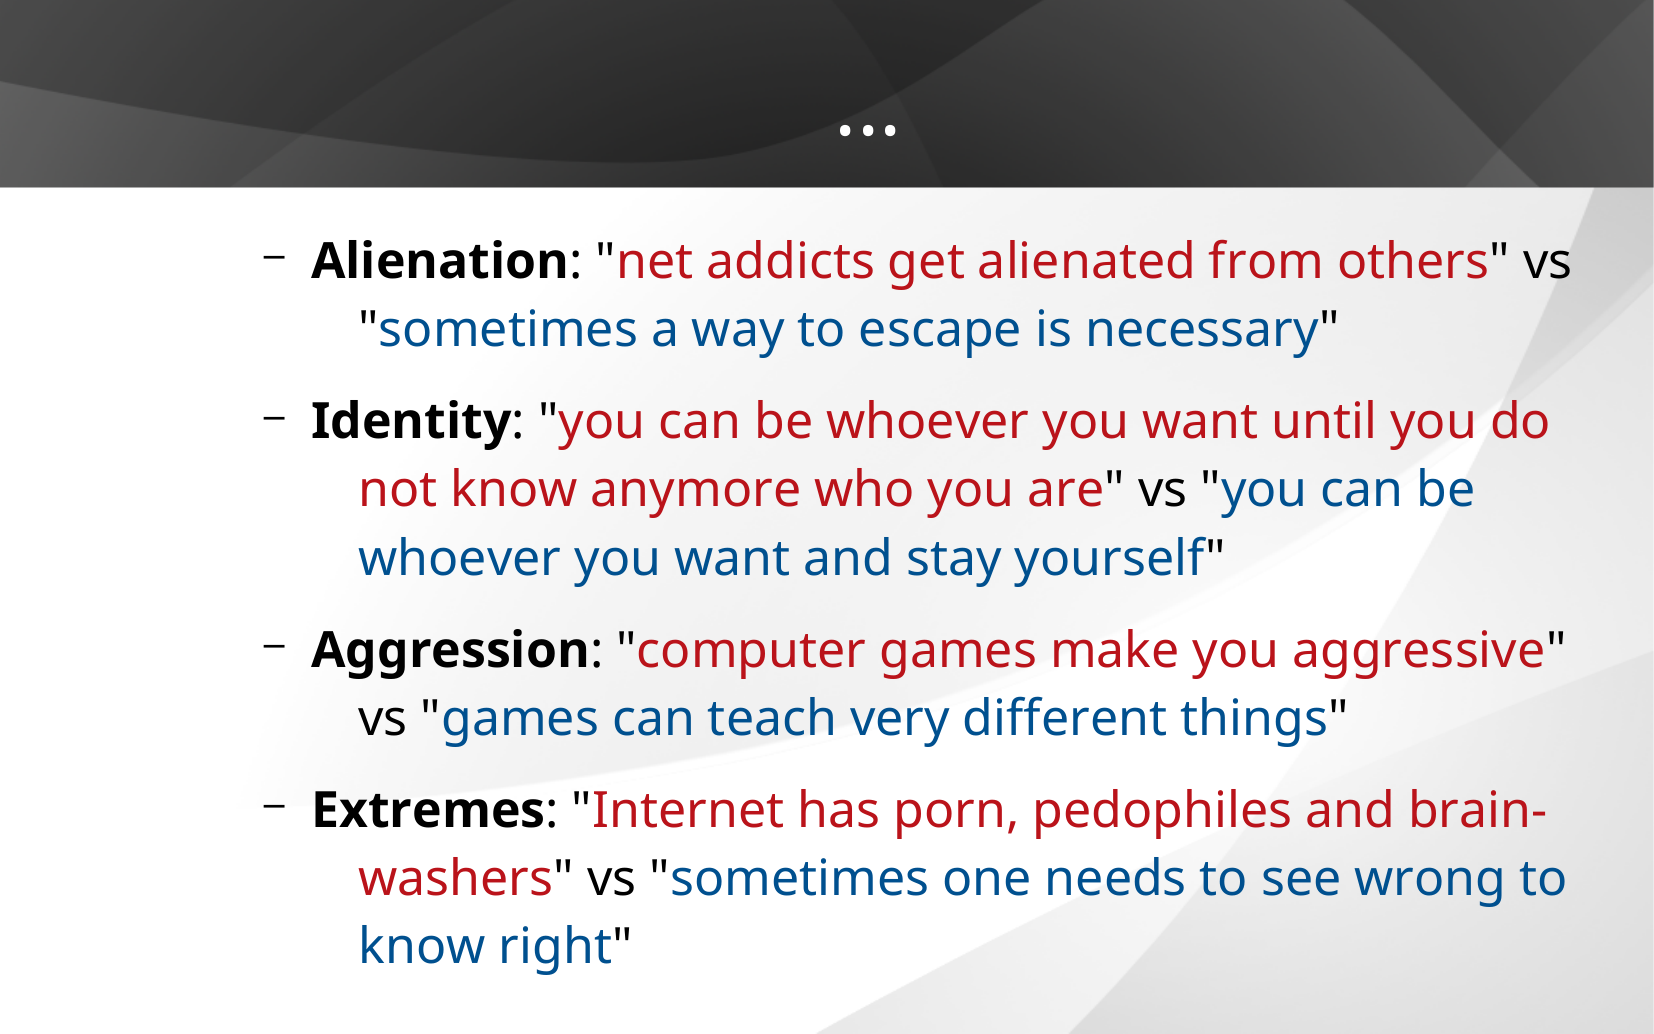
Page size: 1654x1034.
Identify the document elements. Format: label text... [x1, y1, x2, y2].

list Alienation: "net addicts get alienated from others" vs "sometimes a way to escape is necessary" Identity: "you can be whoever you want until you do not know anymore who you are" vs "you can be whoever you want and stay yourself" Aggression: "computer games make you aggressive" vs "games can teach very different things" Extremes: "Internet has porn, pedophiles and brain-washers" vs "sometimes one needs to see wrong to know right" [75, 225, 1613, 1013]
title ... [124, 0, 1613, 208]
picture [0, 0, 1654, 1034]
